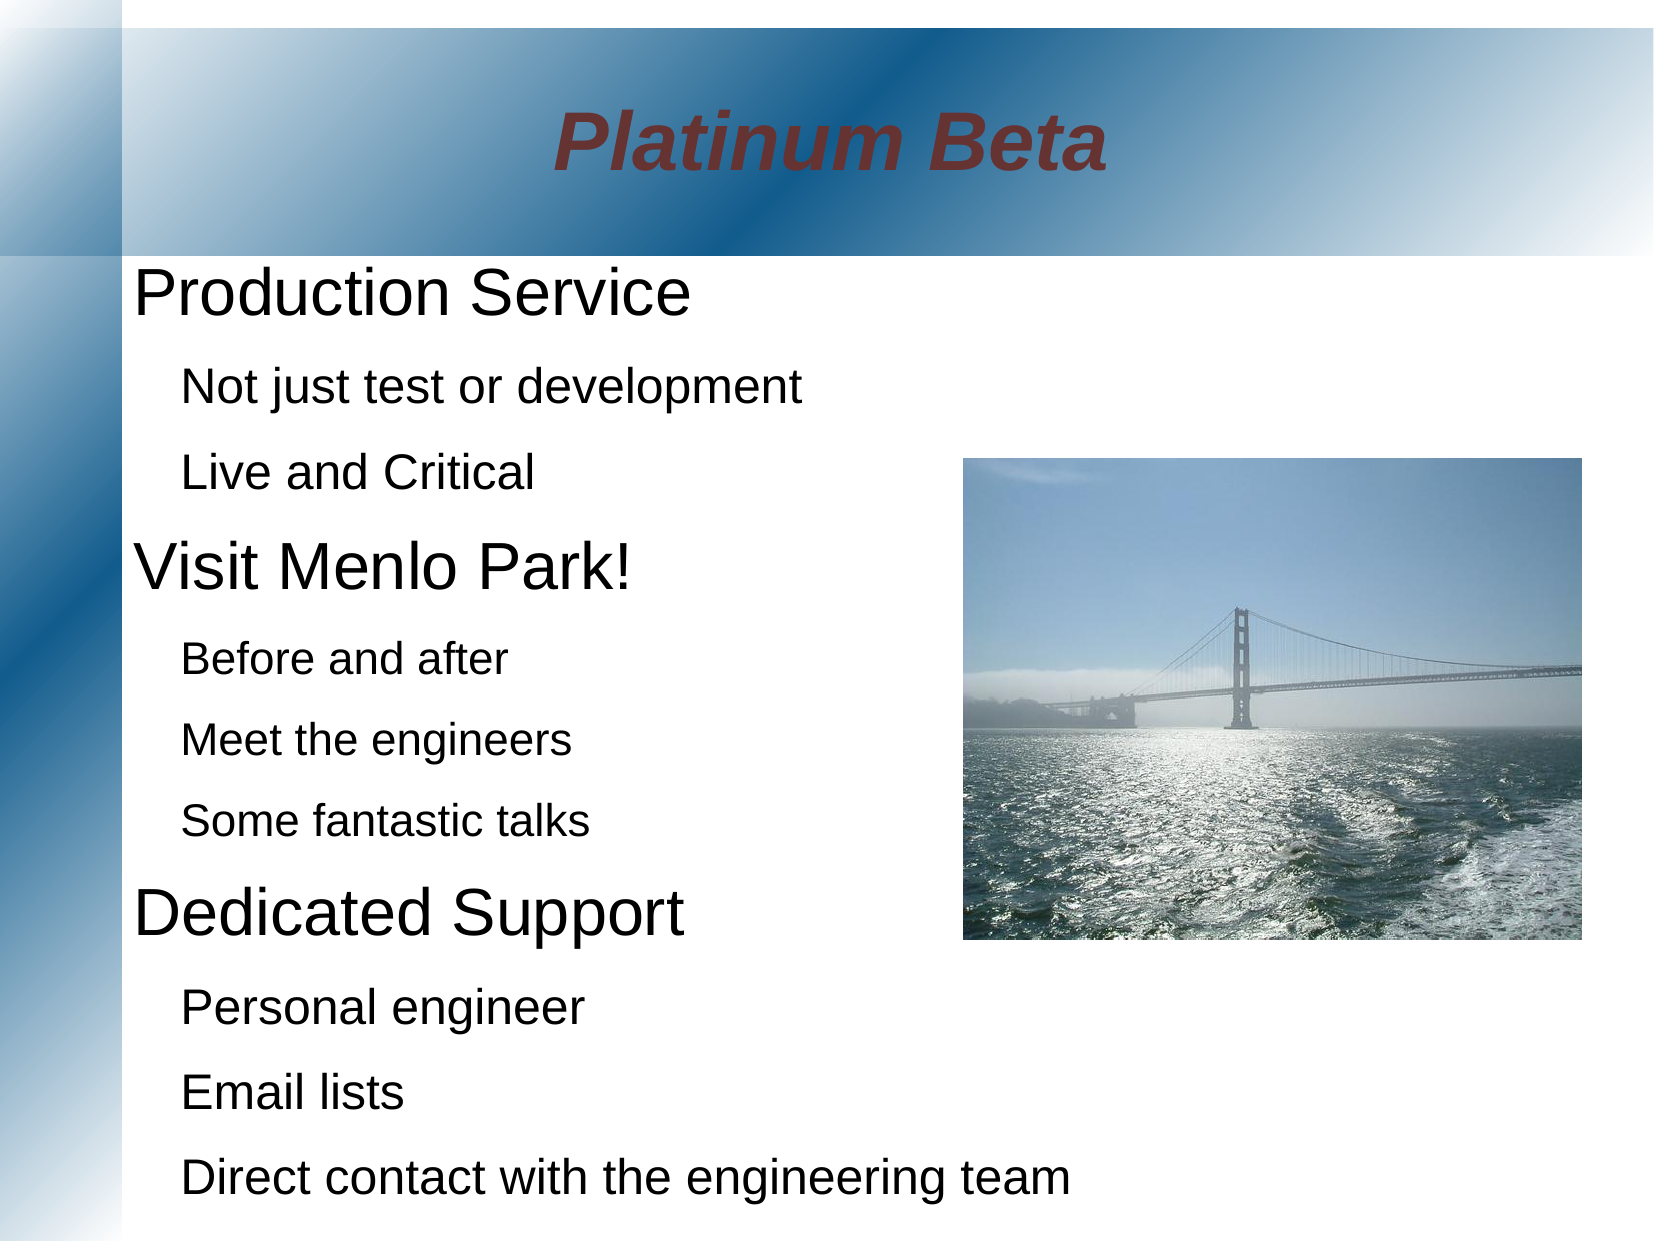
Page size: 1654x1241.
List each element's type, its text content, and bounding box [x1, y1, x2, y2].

picture [963, 458, 1582, 940]
list Production Service Not just test or development Live and Critical Visit Menlo Park! Before and after Meet the engineers Some fantastic talks Dedicated Support Personal engineer Email lists Direct contact with the engineering team [121, 254, 1534, 1222]
title Platinum Beta [125, 37, 1538, 246]
